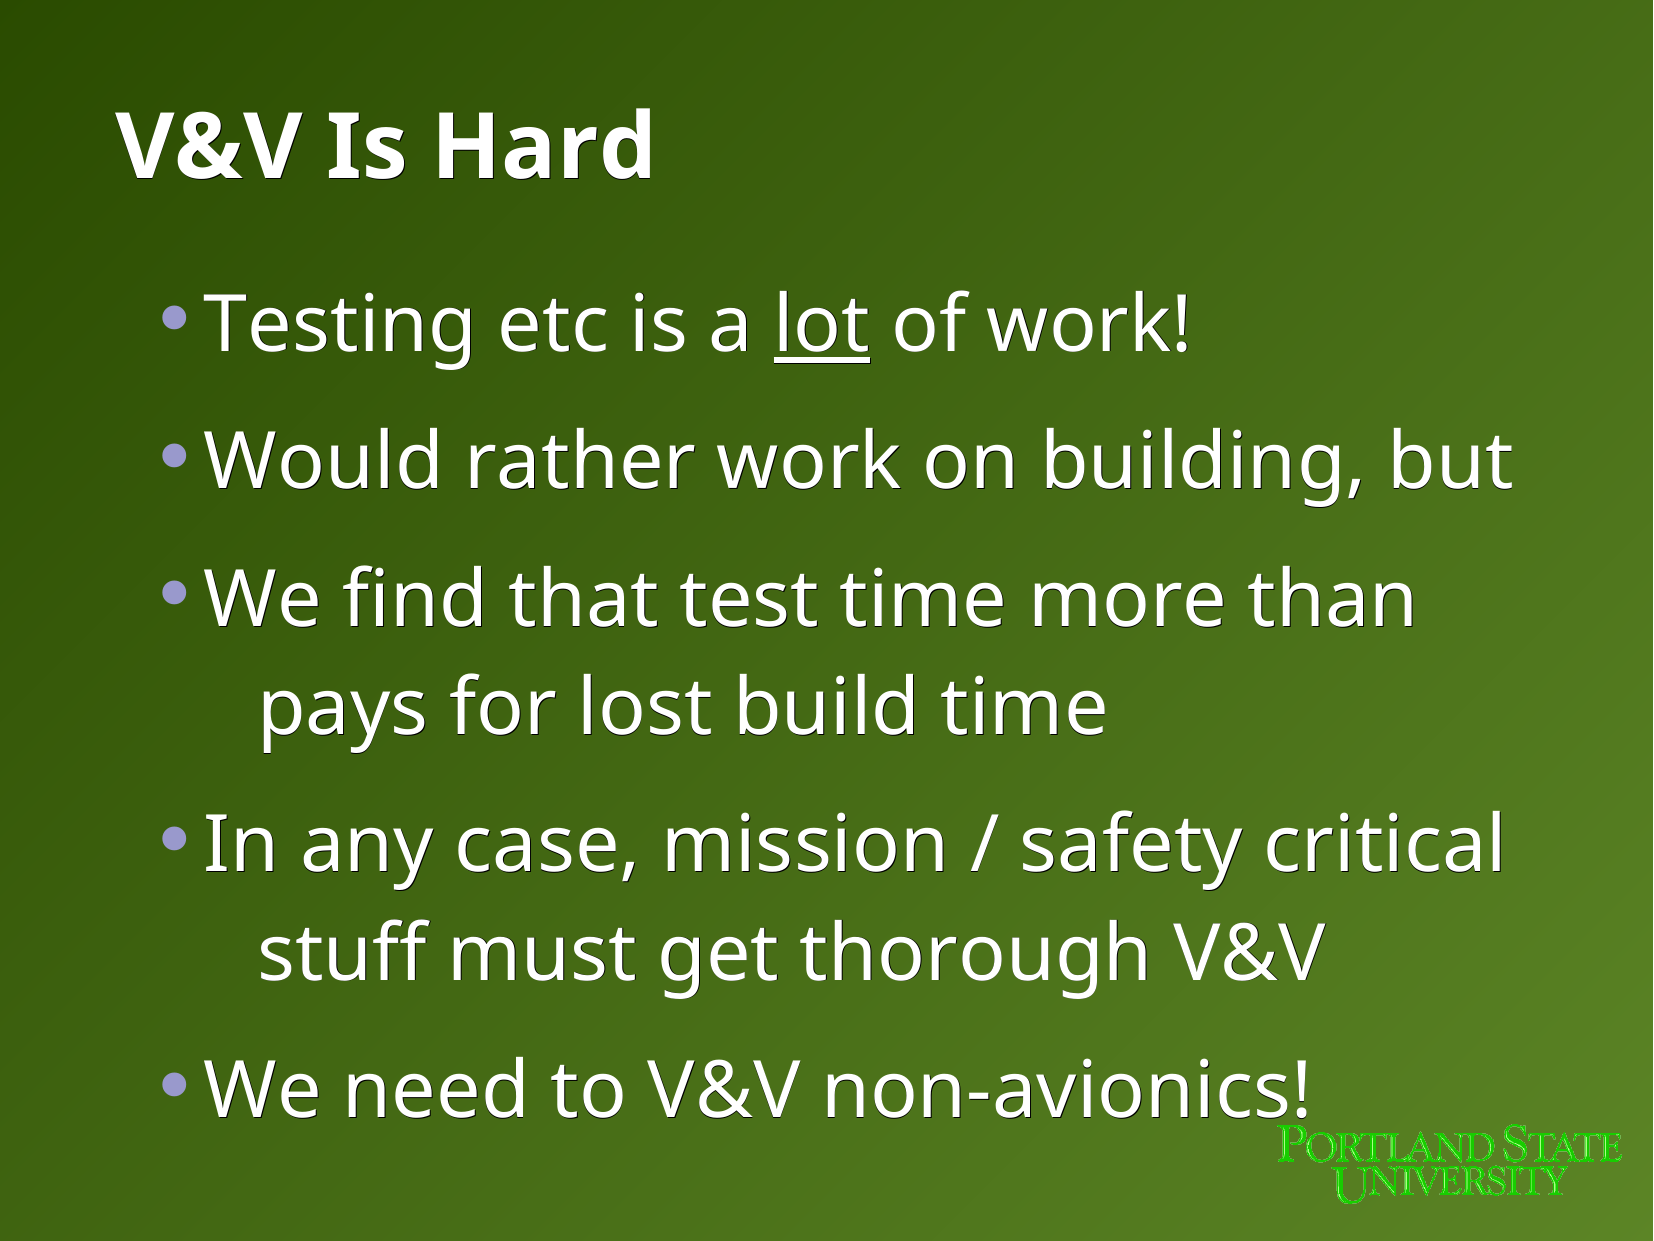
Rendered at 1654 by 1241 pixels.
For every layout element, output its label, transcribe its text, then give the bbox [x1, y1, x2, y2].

picture [1277, 1124, 1622, 1204]
list Testing etc is a lot of work! Would rather work on building, but We find that test time more than pays for lost build time In any case, mission / safety critical stuff must get thorough V&V We need to V&V non-avionics! [115, 266, 1527, 1049]
title V&V Is Hard [115, 86, 1527, 200]
